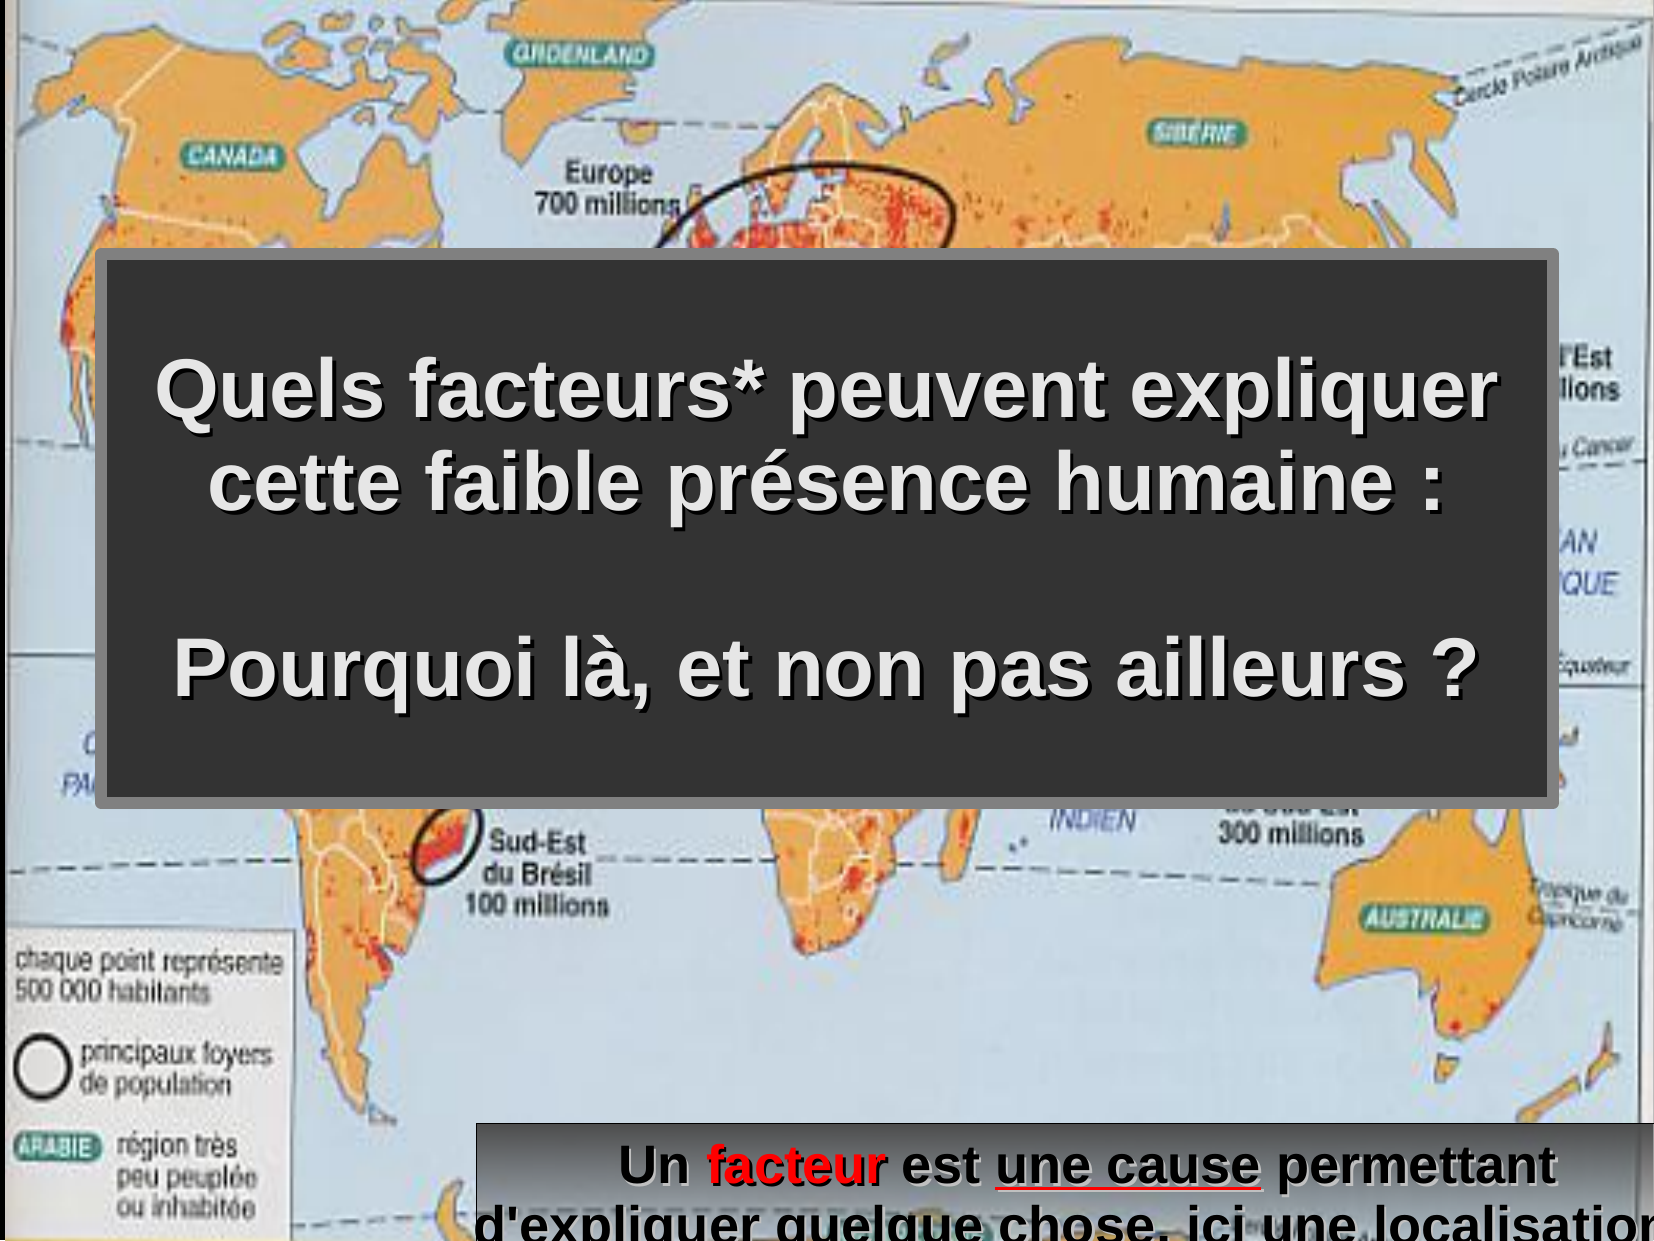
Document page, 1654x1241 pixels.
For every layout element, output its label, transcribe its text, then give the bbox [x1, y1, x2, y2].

text_box Un facteur est une cause permettant d'expliquer quelque chose, ici une localisation [476, 1123, 1654, 1241]
text_box Quels facteurs* peuvent expliquer cette faible présence humaine : Pourquoi là, et non pas ailleurs ? [101, 254, 1554, 803]
picture [5, 0, 1654, 1241]
